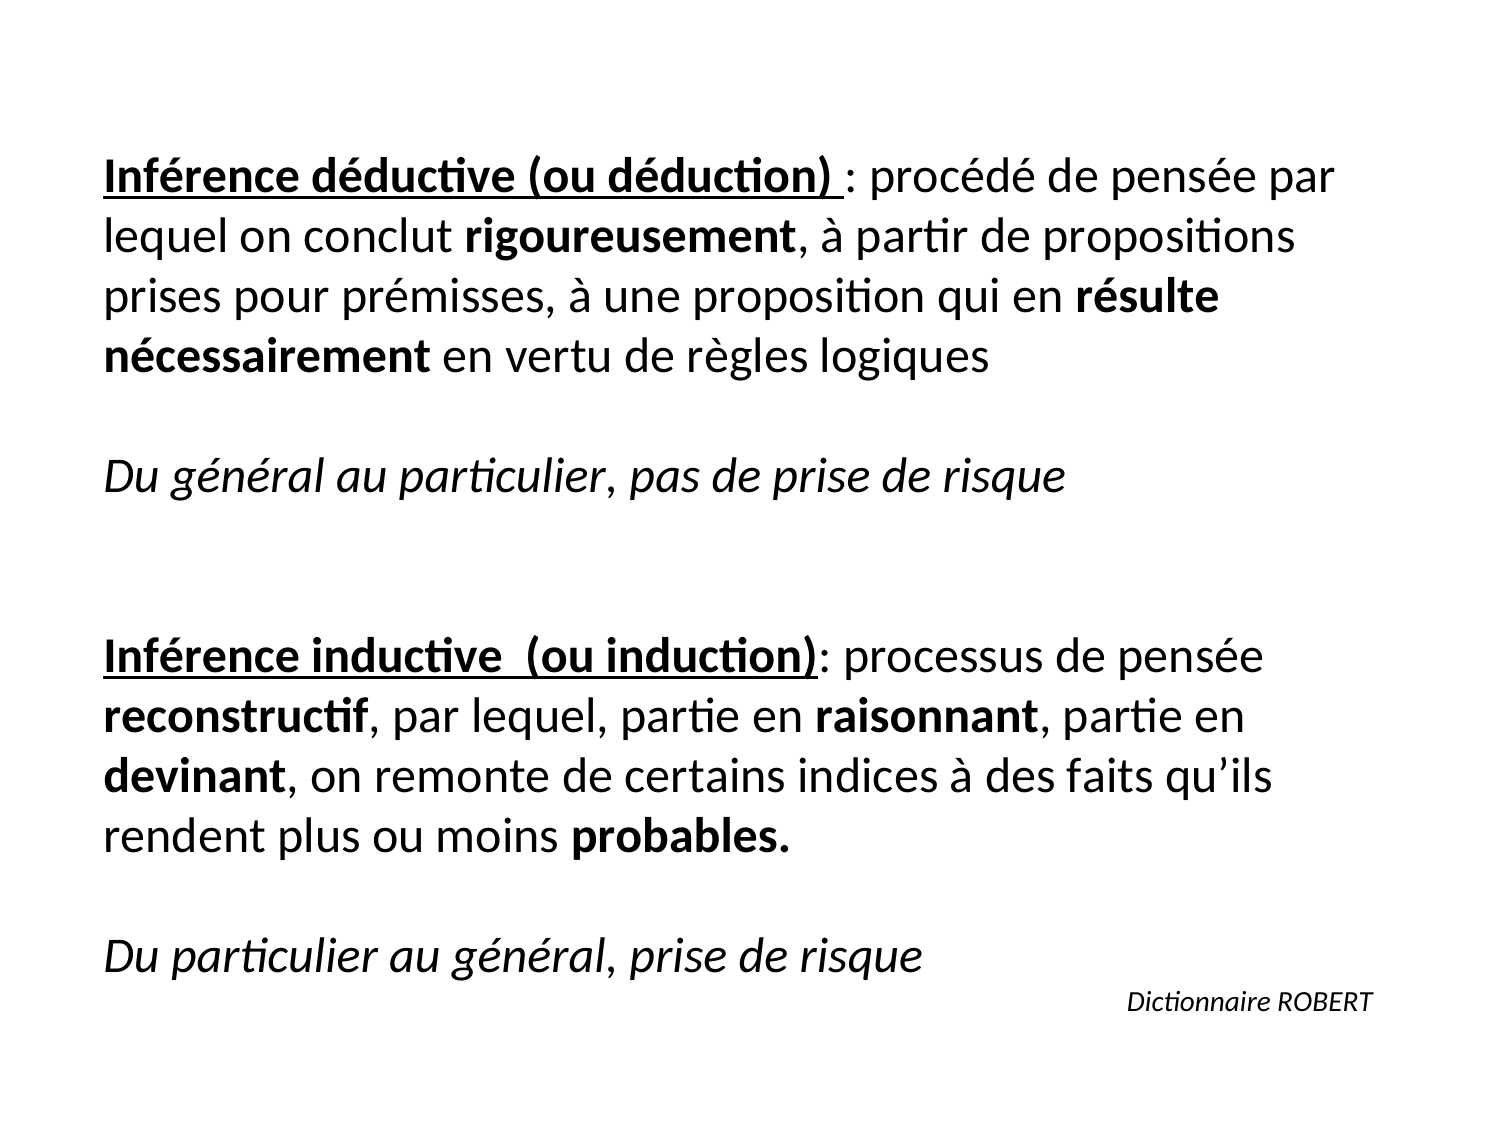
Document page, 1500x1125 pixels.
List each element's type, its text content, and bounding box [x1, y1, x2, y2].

text_box Inférence déductive (ou déduction) : procédé de pensée par lequel on conclut rigoureusement, à partir de propositions prises pour prémisses, à une proposition qui en résulte nécessairement en vertu de règles logiques Du général au particulier, pas de prise de risque Inférence inductive (ou induction): processus de pensée reconstructif, par lequel, partie en raisonnant, partie en devinant, on remonte de certains indices à des faits qu’ils rendent plus ou moins probables. Du particulier au général, prise de risque Dictionnaire ROBERT [88, 90, 1388, 1061]
